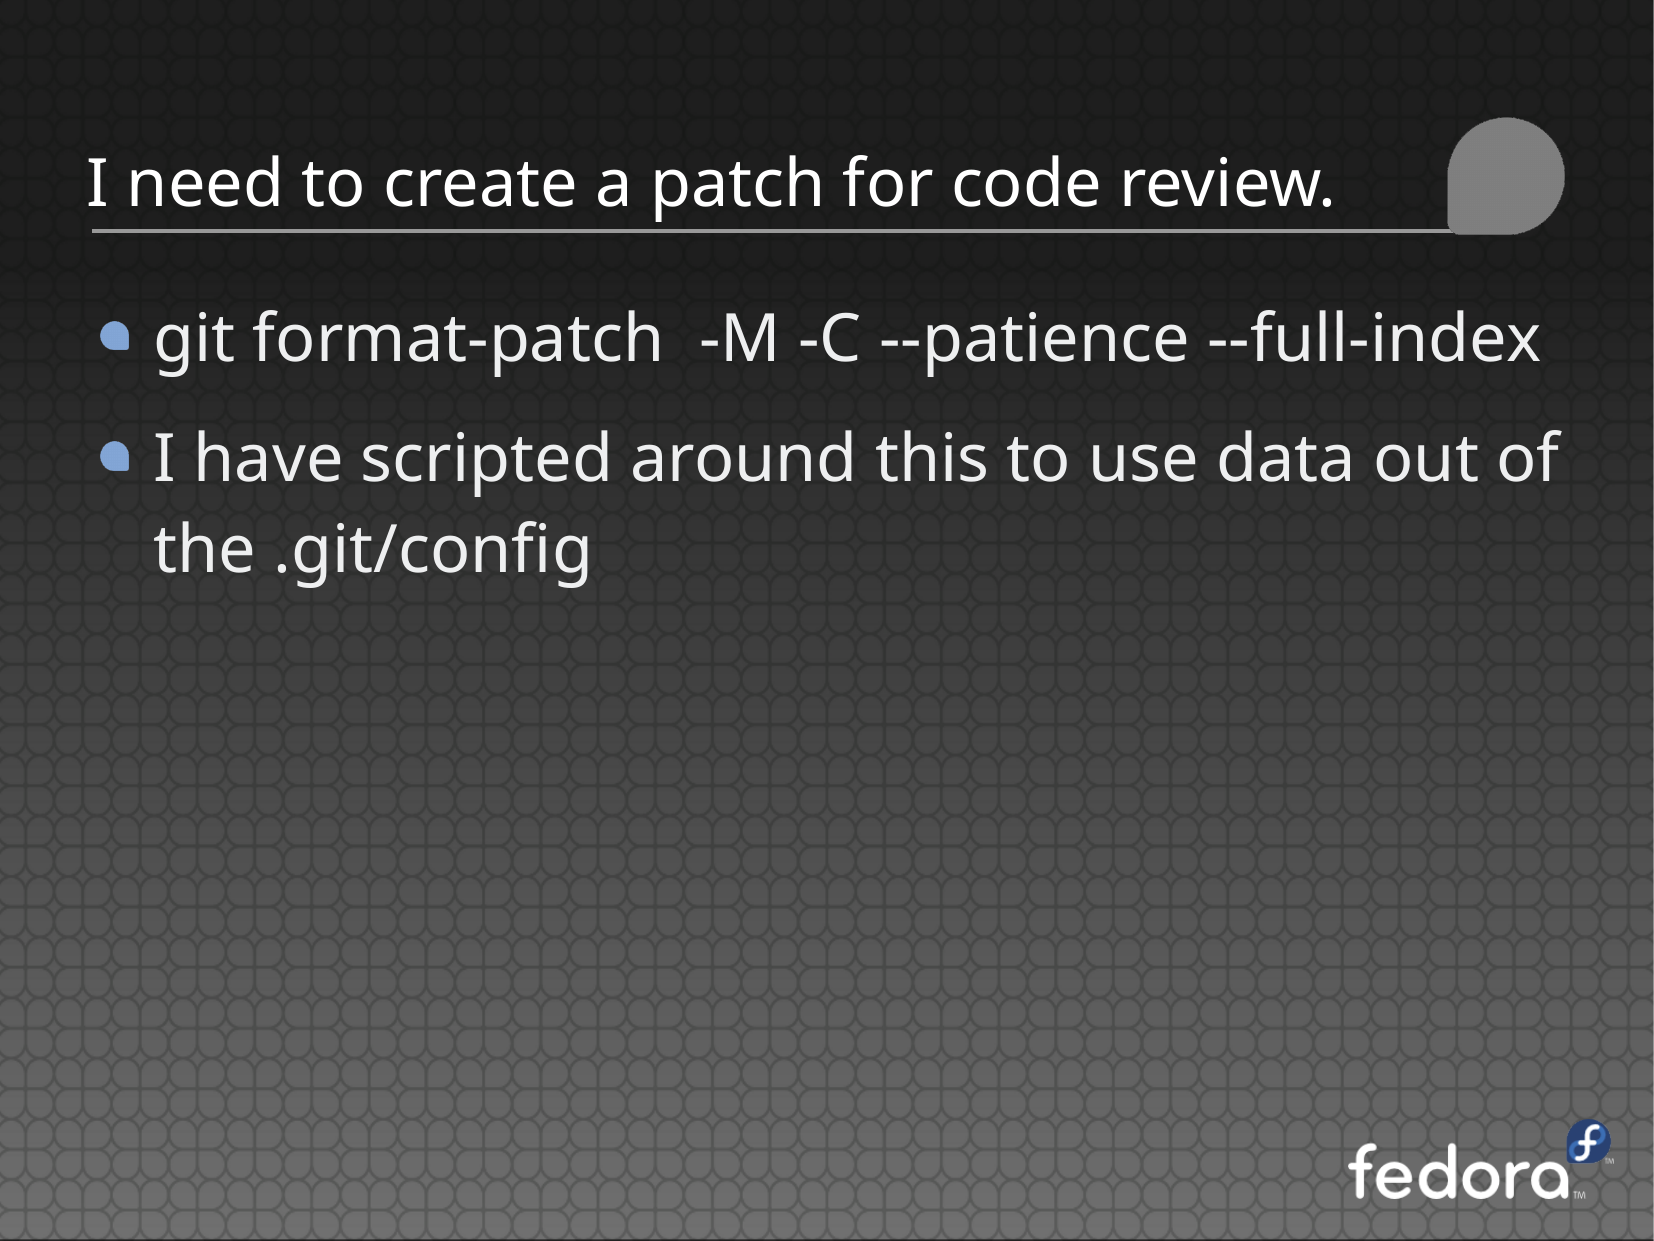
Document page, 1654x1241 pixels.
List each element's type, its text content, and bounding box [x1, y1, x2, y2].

picture [0, 0, 1654, 1241]
list git format-patch -M -C --patience --full-index I have scripted around this to use data out of the .git/config [82, 290, 1571, 1109]
title I need to create a patch for code review. [86, 112, 1576, 249]
